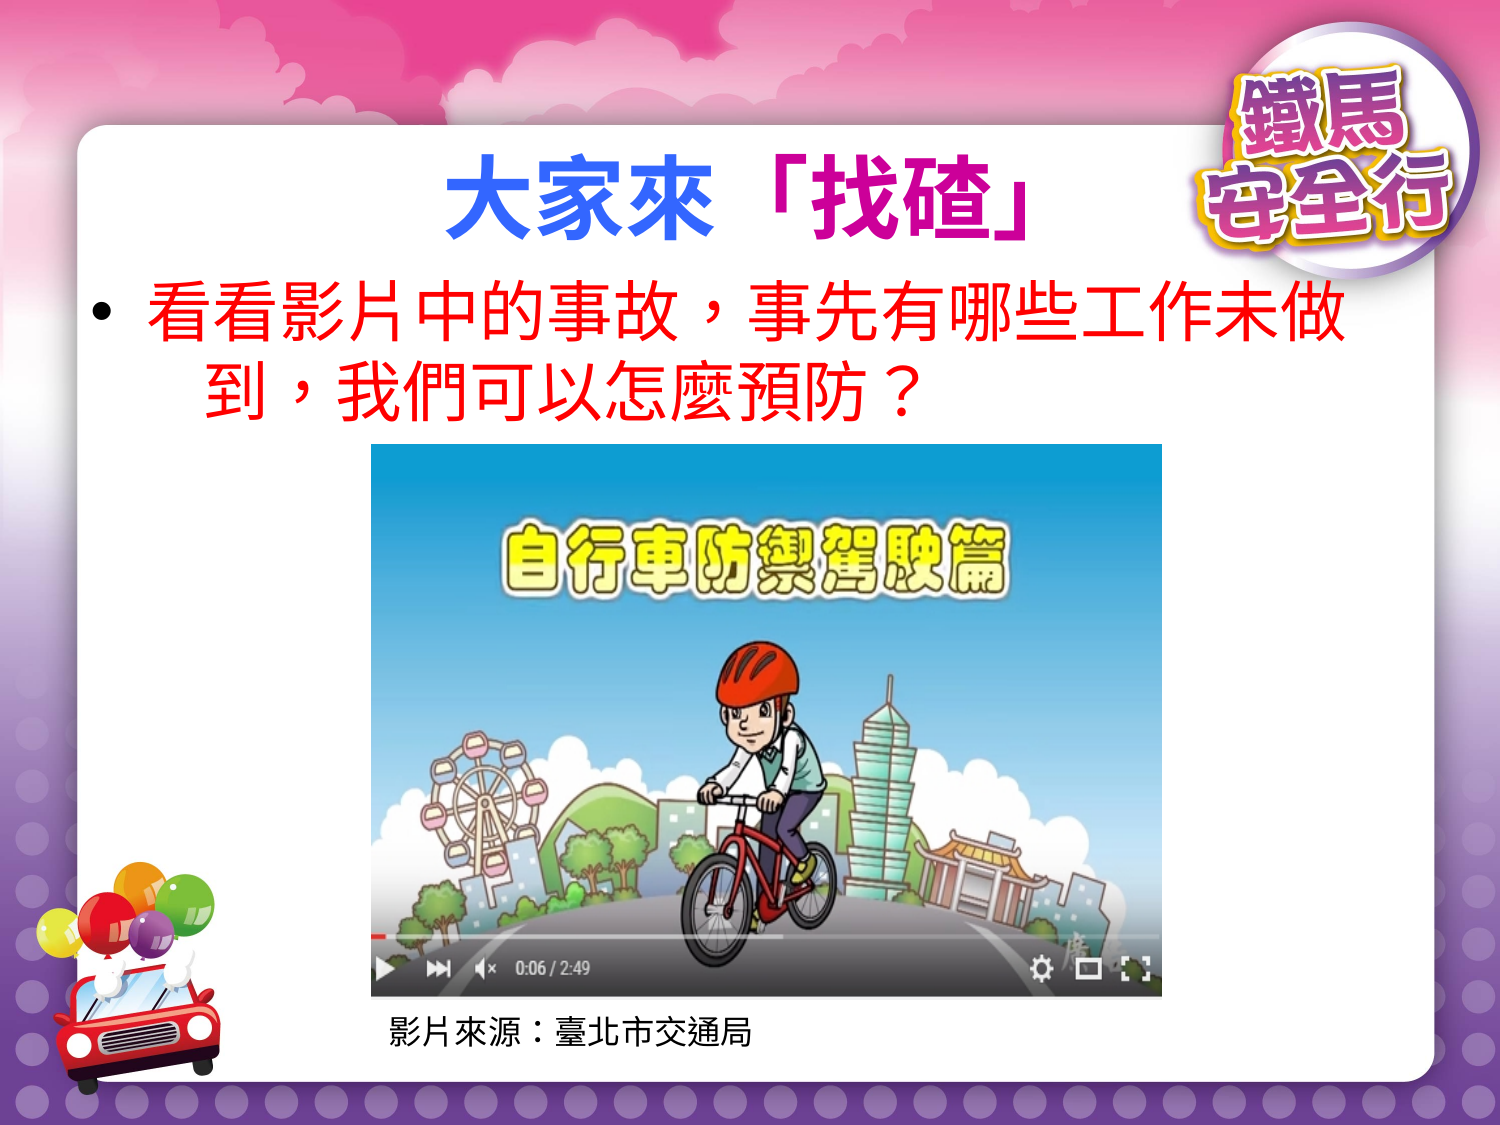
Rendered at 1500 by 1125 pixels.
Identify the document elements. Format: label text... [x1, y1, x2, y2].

text_box 影片來源：臺北市交通局 [374, 1003, 1124, 1058]
picture [371, 482, 1162, 1000]
title 大家來「找碴」 [88, 101, 1439, 290]
list 看看影片中的事故，事先有哪些工作未做到，我們可以怎麼預防？ [75, 262, 1426, 1005]
